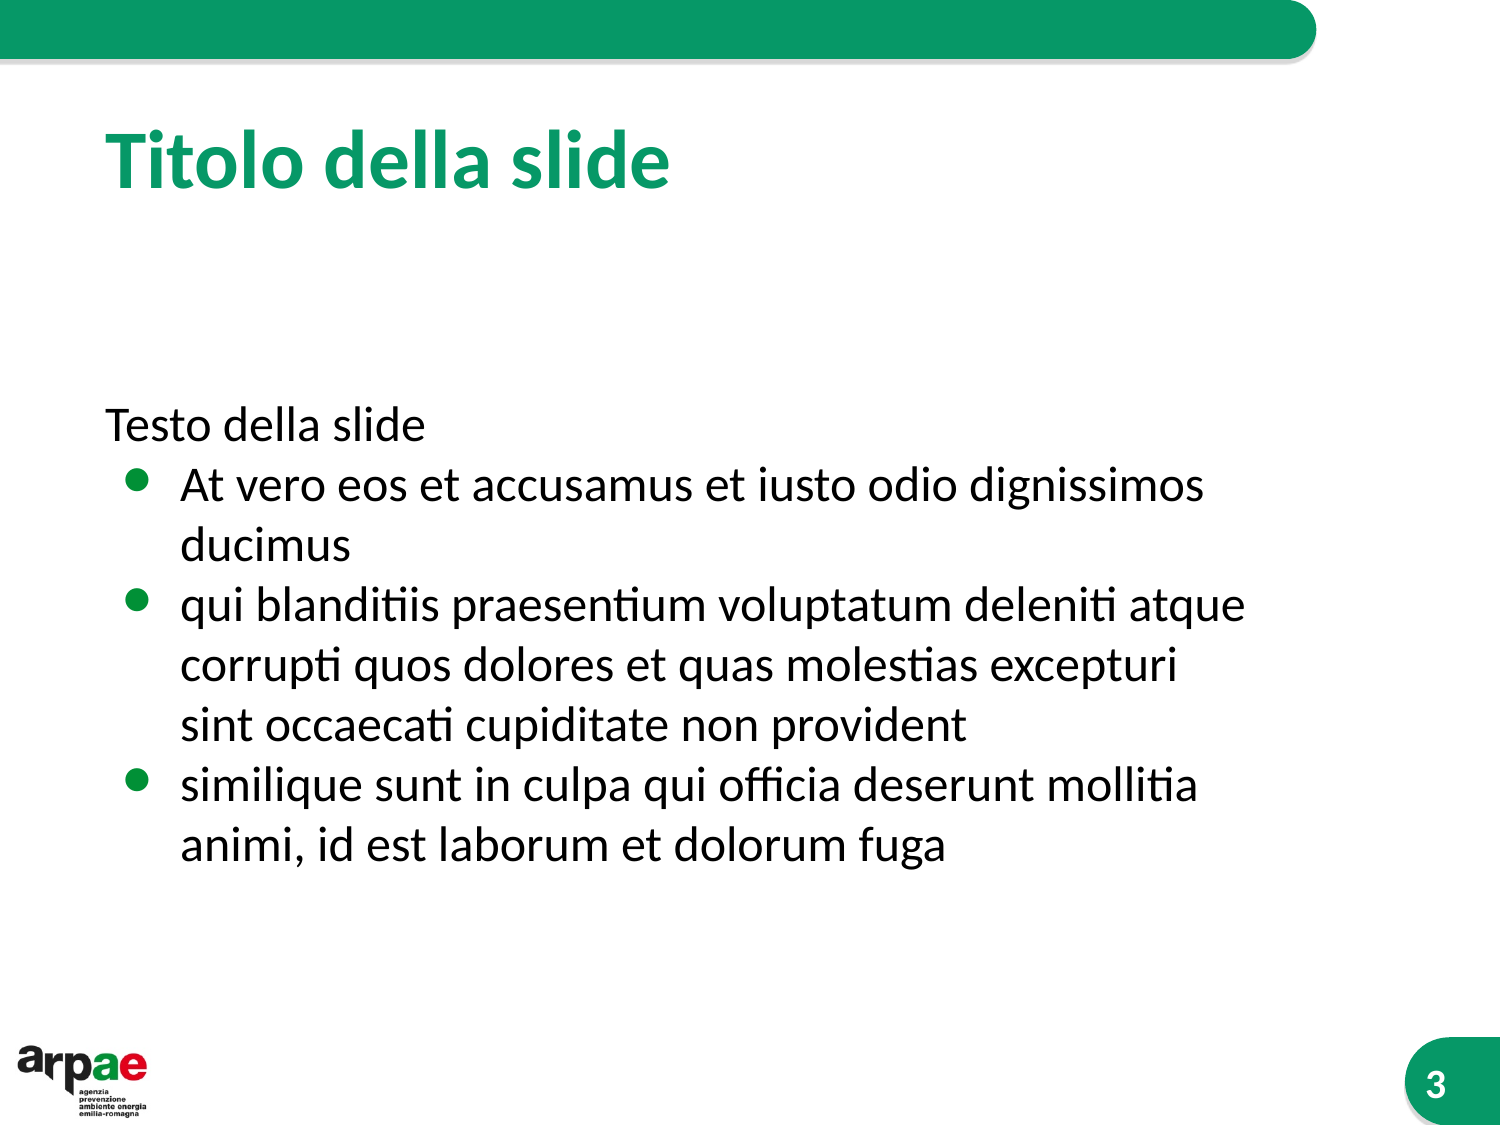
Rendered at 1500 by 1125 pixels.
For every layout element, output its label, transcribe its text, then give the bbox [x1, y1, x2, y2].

list Testo della slide At vero eos et accusamus et iusto odio dignissimos ducimus qui blanditiis praesentium voluptatum deleniti atque corrupti quos dolores et quas molestias excepturi sint occaecati cupiditate non provident similique sunt in culpa qui officia deserunt mollitia animi, id est laborum et dolorum fuga [90, 384, 1263, 948]
picture [9, 1036, 155, 1125]
title Titolo della slide [90, 97, 1306, 270]
